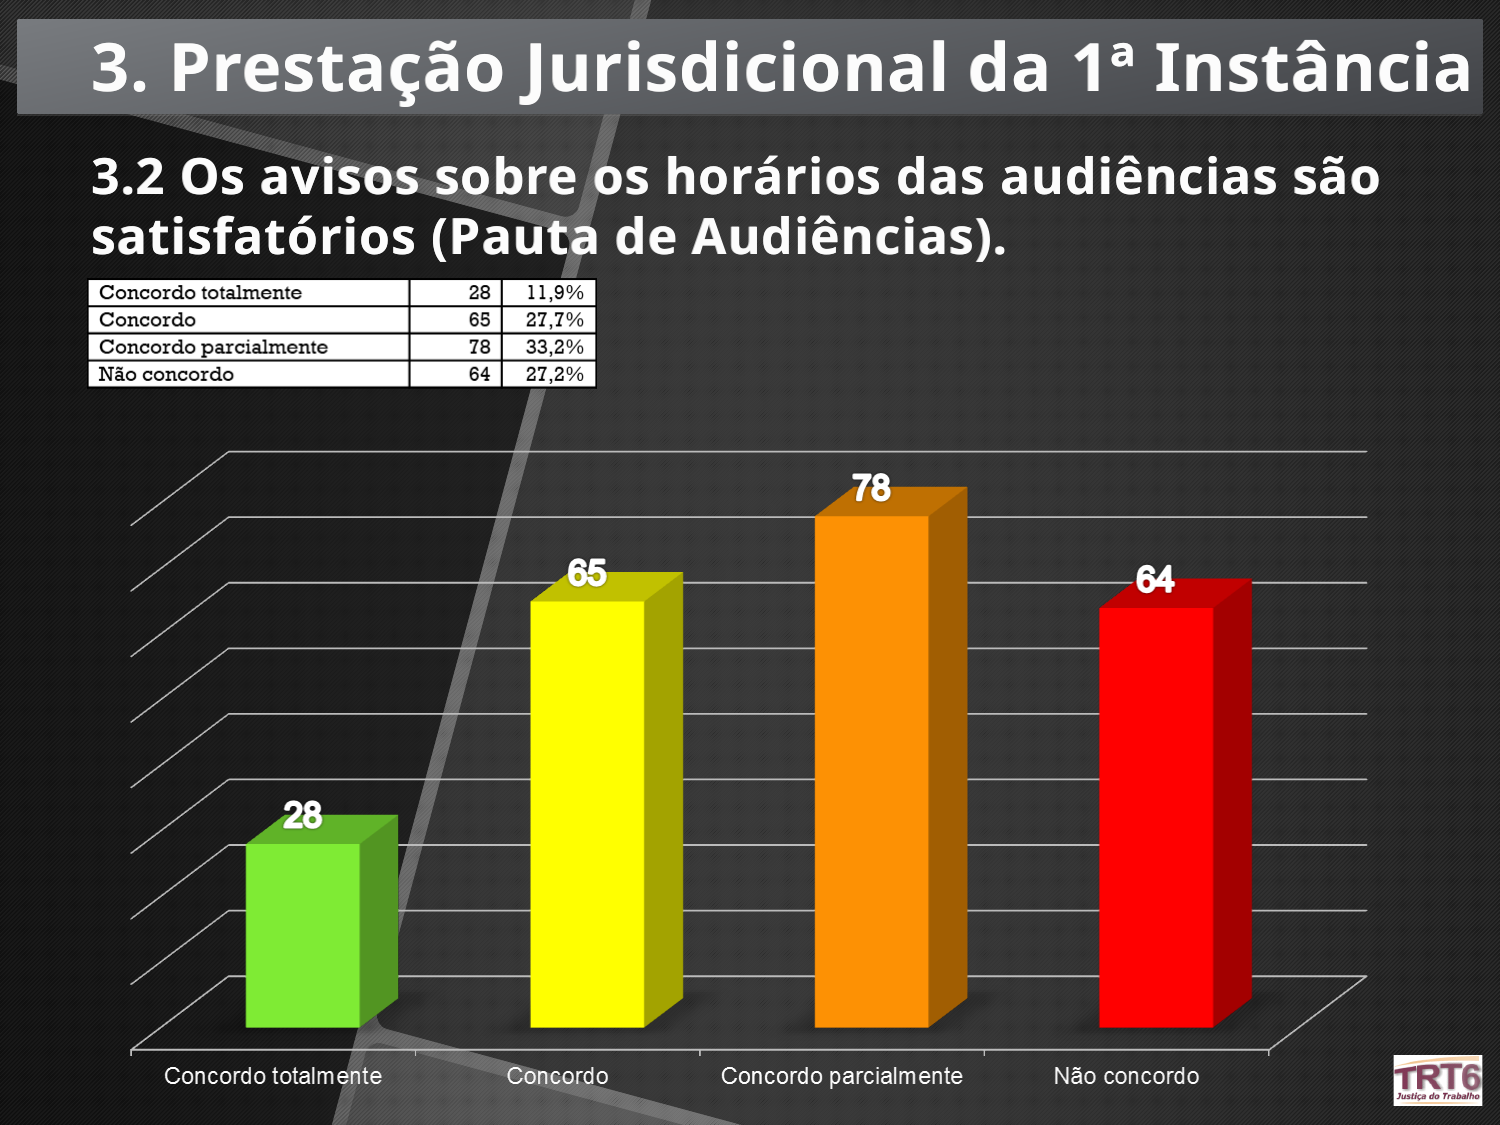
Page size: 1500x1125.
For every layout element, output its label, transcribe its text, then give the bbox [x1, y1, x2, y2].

picture [87, 273, 597, 399]
text_box 3. Prestação Jurisdicional da 1ª Instância [77, 18, 1500, 113]
picture [1440, 1055, 1483, 1106]
text_box [18, 19, 1482, 114]
text_box 3.2 Os avisos sobre os horários das audiências são satisfatórios (Pauta de Audiências). [77, 137, 1447, 272]
chart [60, 414, 1440, 1115]
